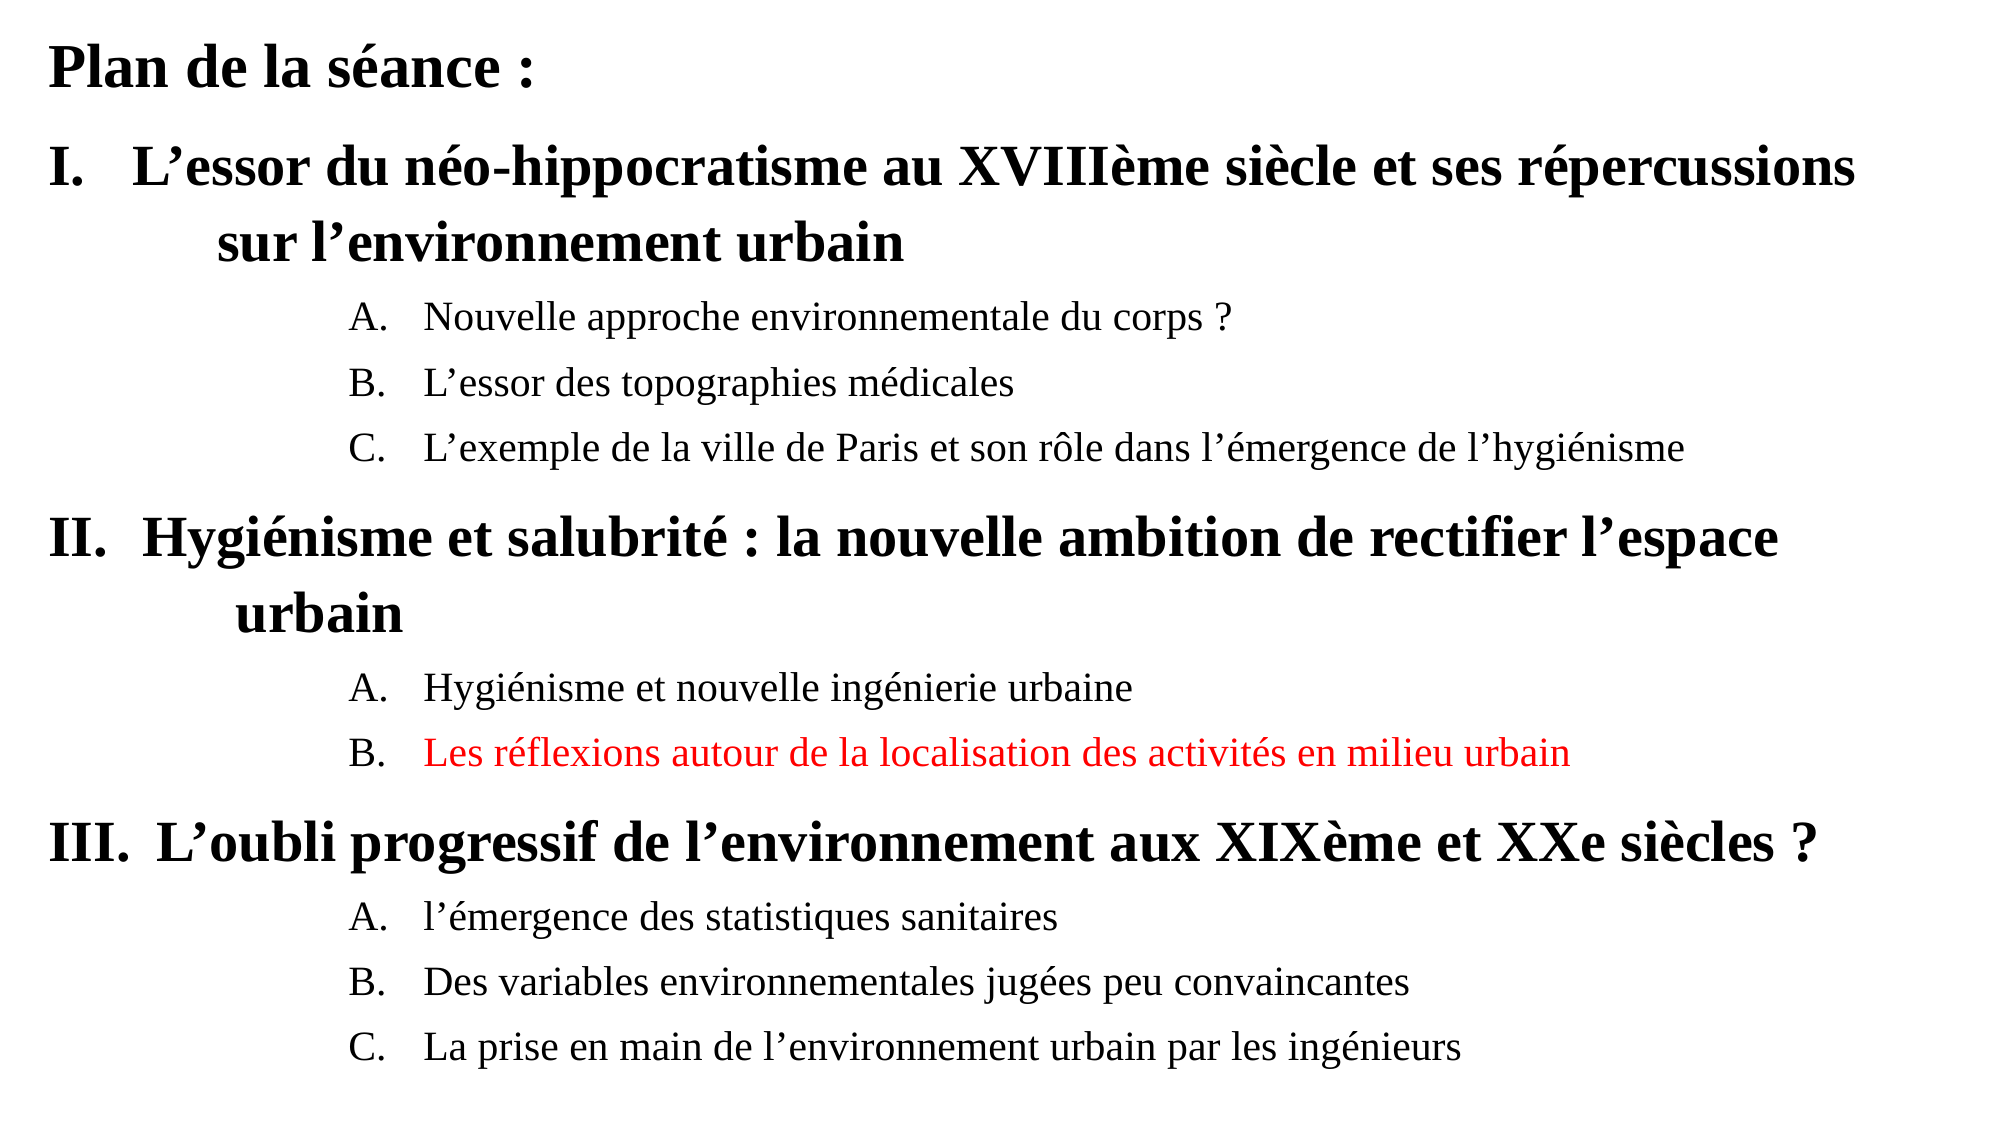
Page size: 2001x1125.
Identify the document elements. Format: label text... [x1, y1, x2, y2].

list Plan de la séance : L’essor du néo-hippocratisme au XVIIIème siècle et ses répercussions sur l’environnement urbain Nouvelle approche environnementale du corps ? L’essor des topographies médicales L’exemple de la ville de Paris et son rôle dans l’émergence de l’hygiénisme Hygiénisme et salubrité : la nouvelle ambition de rectifier l’espace urbain Hygiénisme et nouvelle ingénierie urbaine Les réflexions autour de la localisation des activités en milieu urbain L’oubli progressif de l’environnement aux XIXème et XXe siècles ? l’émergence des statistiques sanitaires Des variables environnementales jugées peu convaincantes La prise en main de l’environnement urbain par les ingénieurs [33, 31, 1940, 1099]
